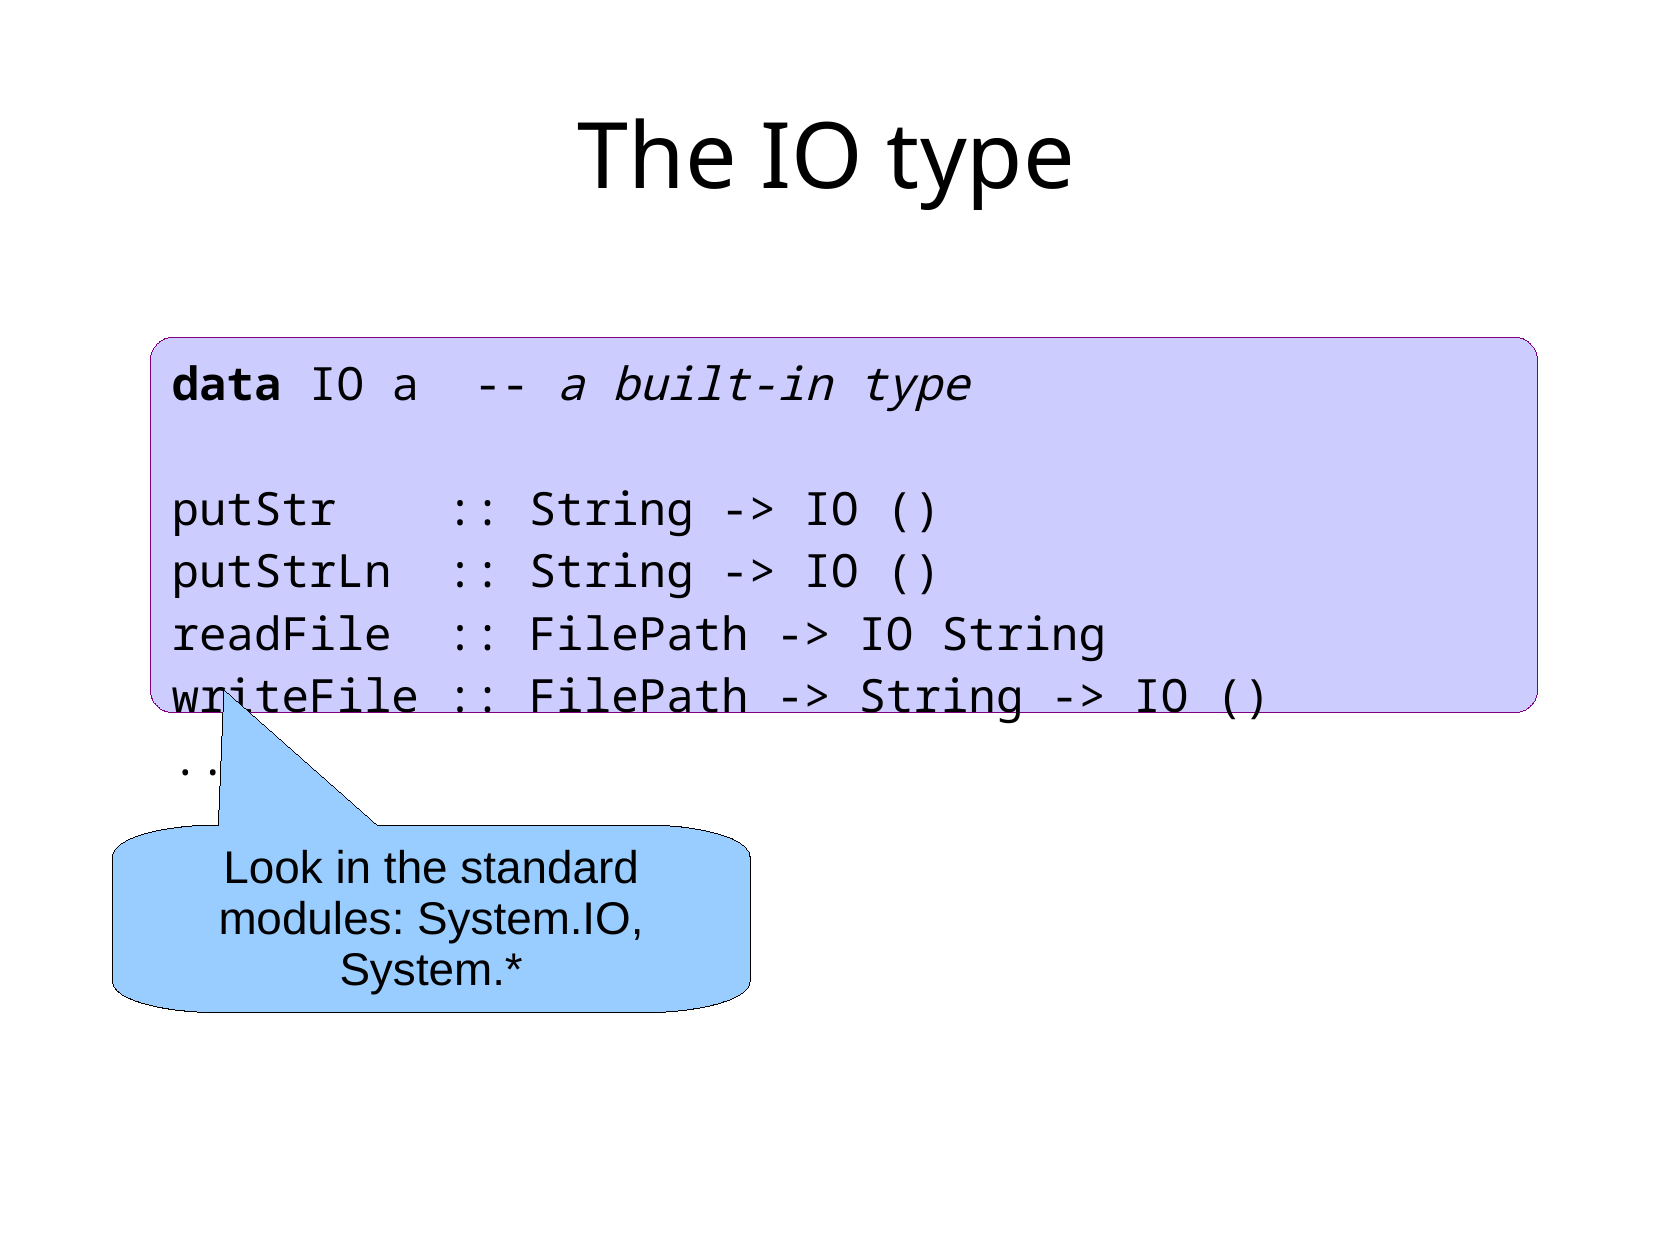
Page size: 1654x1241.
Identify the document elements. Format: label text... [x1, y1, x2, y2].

text_box Look in the standard modules: System.IO, System.* [112, 689, 751, 1013]
title The IO type [82, 56, 1571, 250]
text_box data IO a -- a built-in type putStr :: String -> IO () putStrLn :: String -> IO () readFile :: FilePath -> IO String writeFile :: FilePath -> String -> IO () ... [150, 337, 1538, 713]
